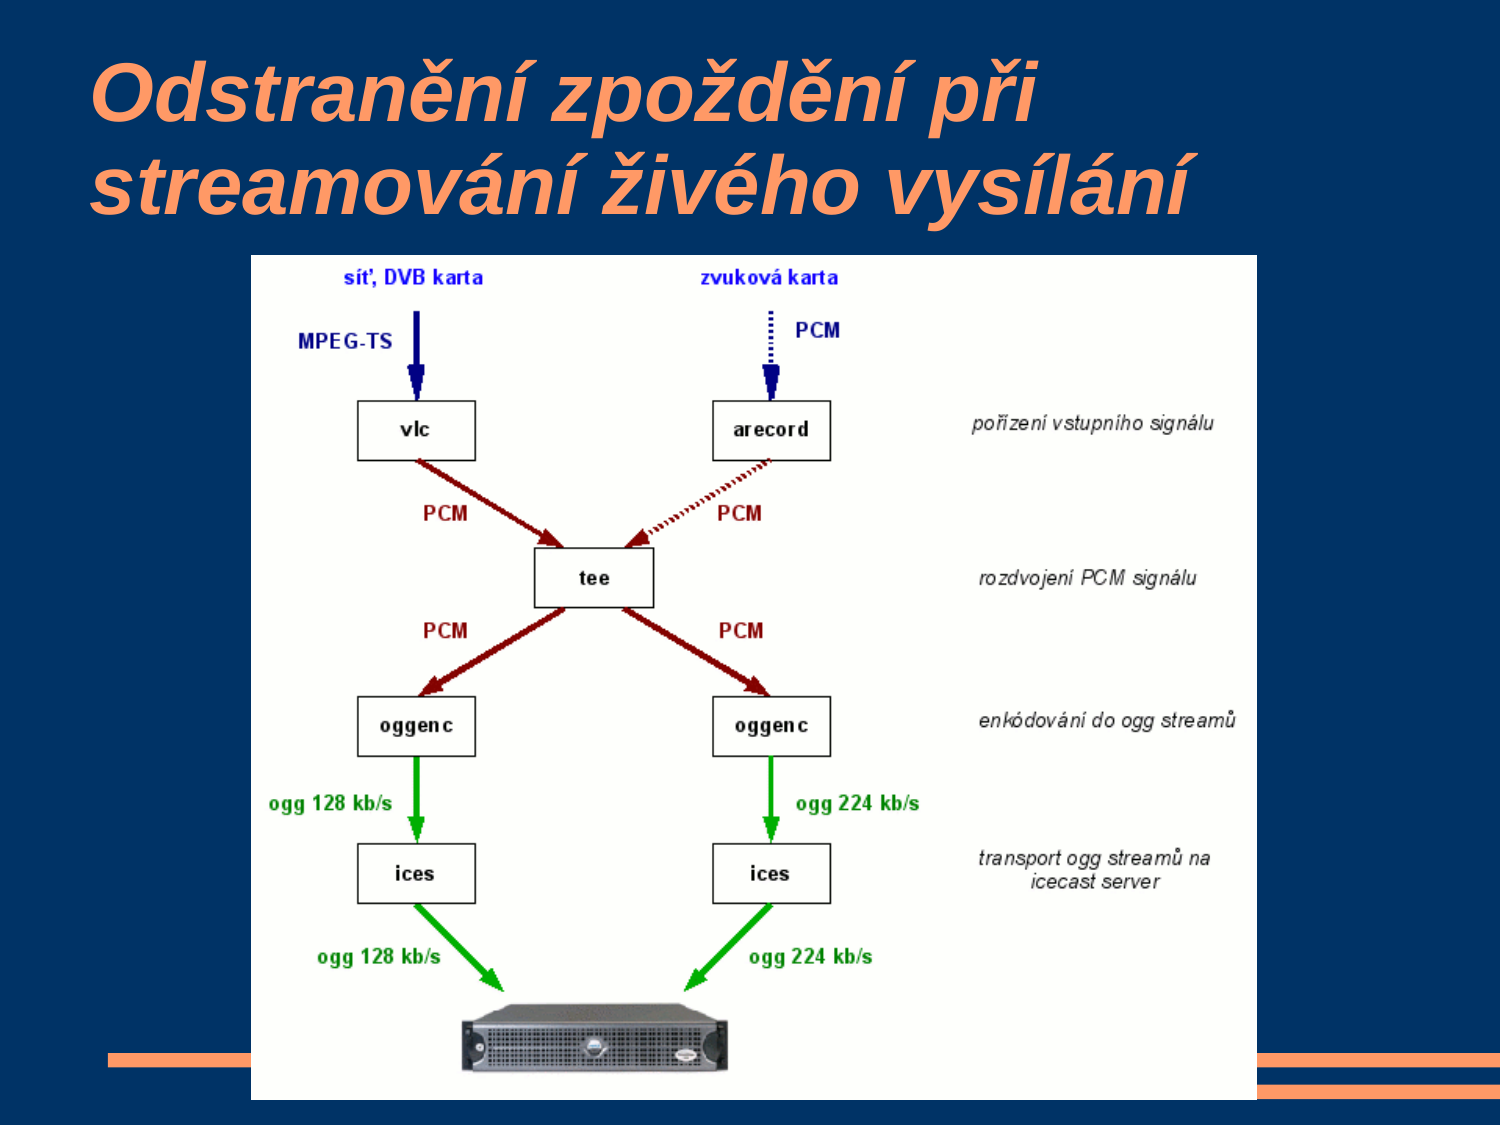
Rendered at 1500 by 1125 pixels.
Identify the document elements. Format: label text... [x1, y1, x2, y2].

title Odstranění zpoždění při streamování živého vysílání [75, 38, 1426, 240]
picture [251, 255, 1257, 1100]
